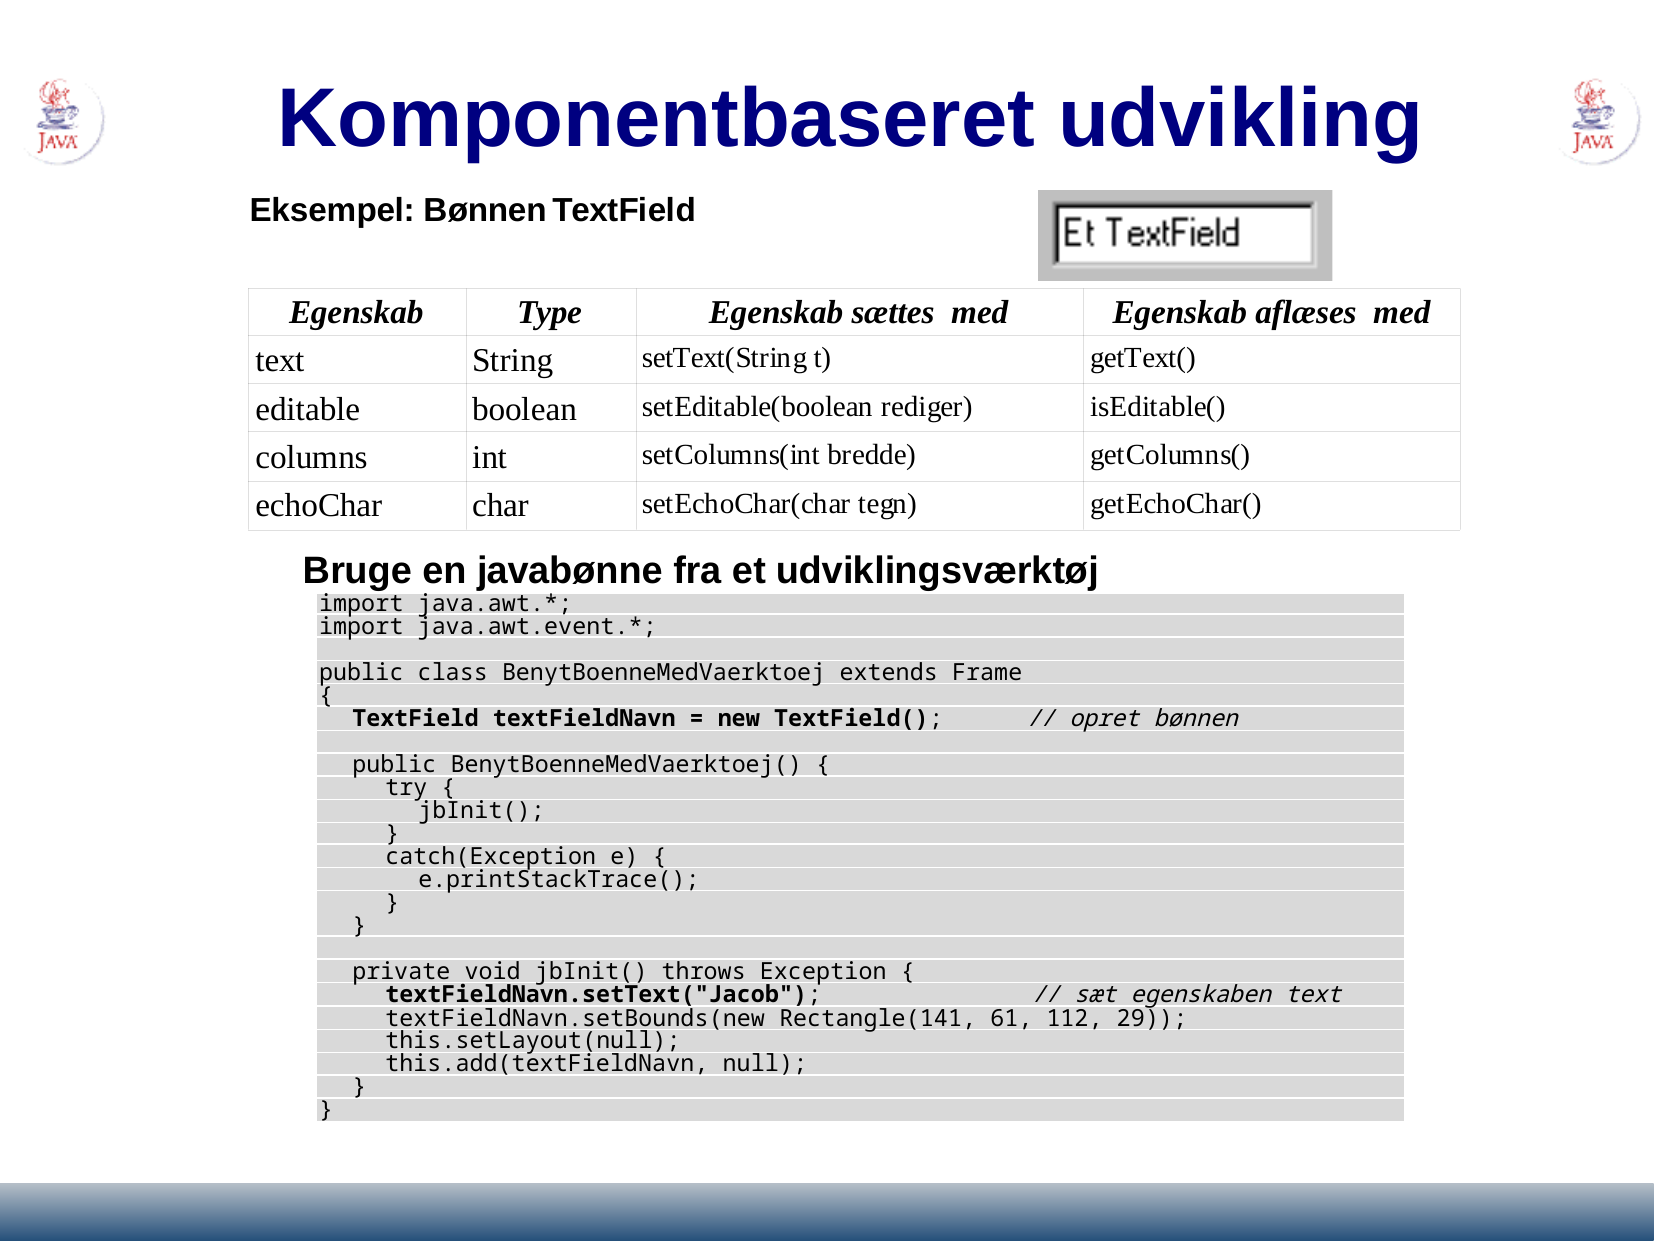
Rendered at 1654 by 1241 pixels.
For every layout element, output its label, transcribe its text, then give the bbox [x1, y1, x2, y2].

picture [10, 71, 109, 169]
picture [1545, 71, 1645, 169]
chart [248, 190, 1461, 1235]
title Komponentbaseret udvikling [156, 14, 1534, 222]
